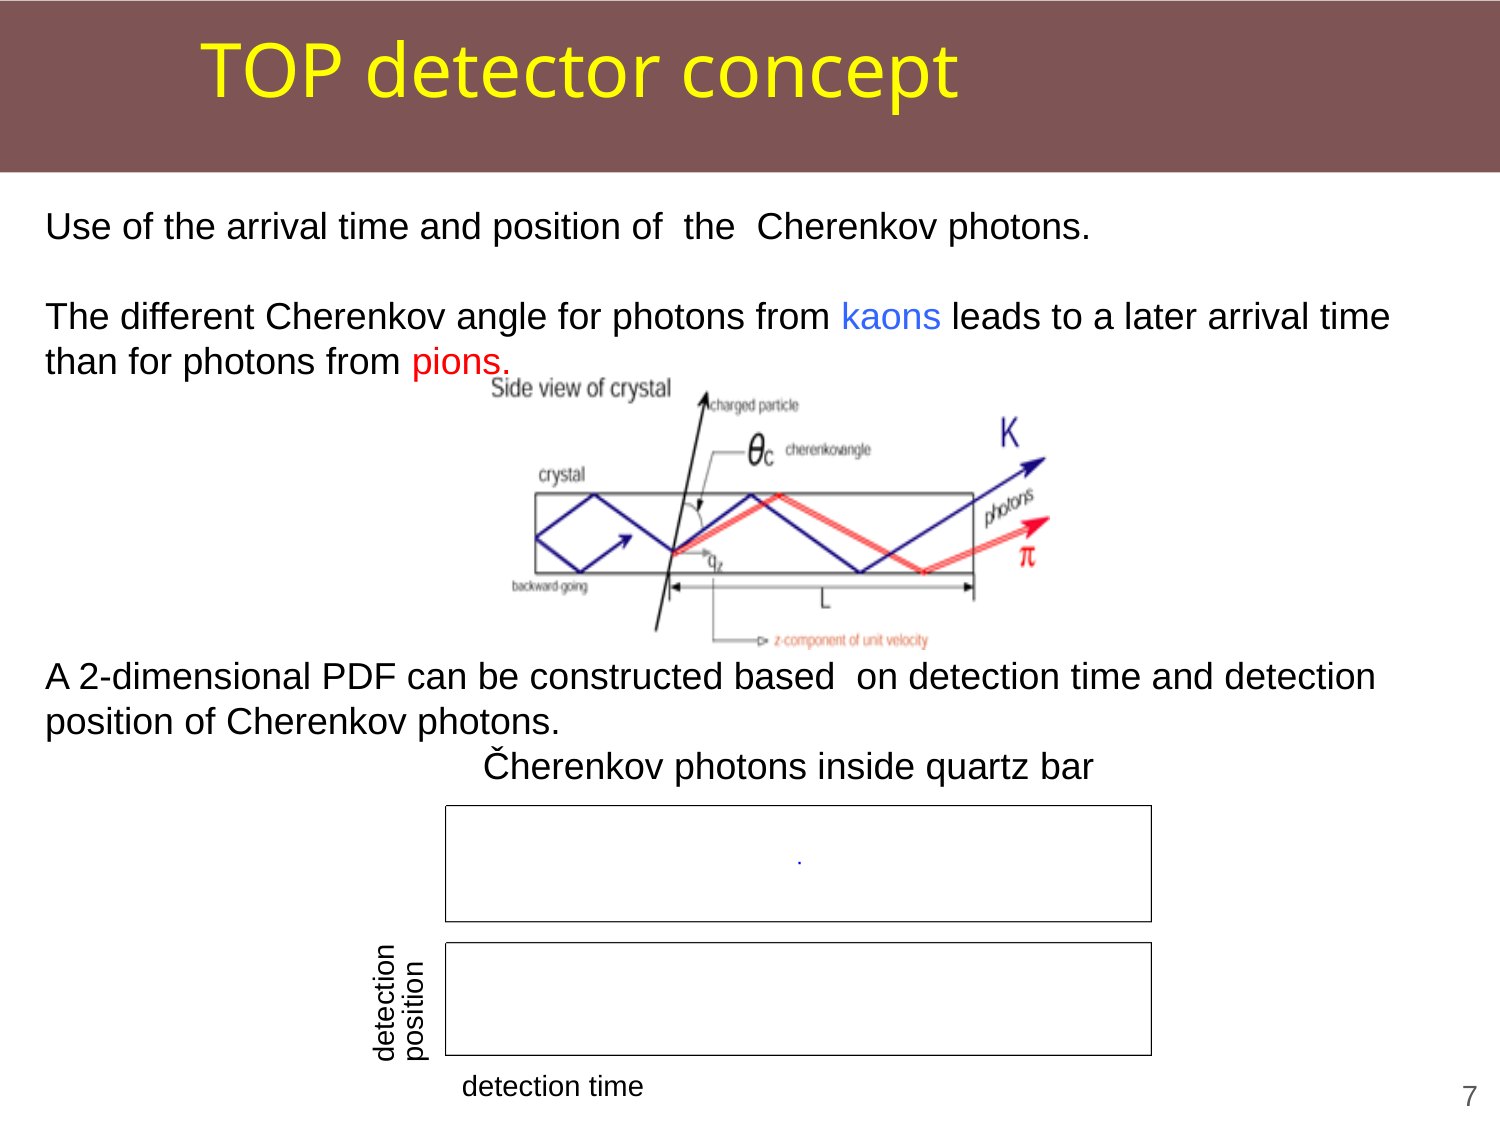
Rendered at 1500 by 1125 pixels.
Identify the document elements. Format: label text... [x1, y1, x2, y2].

text_box Čherenkov photons inside quartz bar [468, 741, 1119, 799]
title TOP detector concept [186, 0, 1500, 158]
picture [491, 376, 1050, 650]
text_box detection position [363, 925, 443, 1078]
picture [445, 805, 1152, 1056]
slide_number <number> [1447, 1069, 1500, 1125]
text_box detection time [447, 1065, 666, 1114]
list Use of the arrival time and position of the Cherenkov photons. The different Cherenkov angle for photons from kaons leads to a later arrival time than for photons from pions. A 2-dimensional PDF can be constructed based on detection time and detection position of Cherenkov photons. [30, 194, 1448, 1082]
